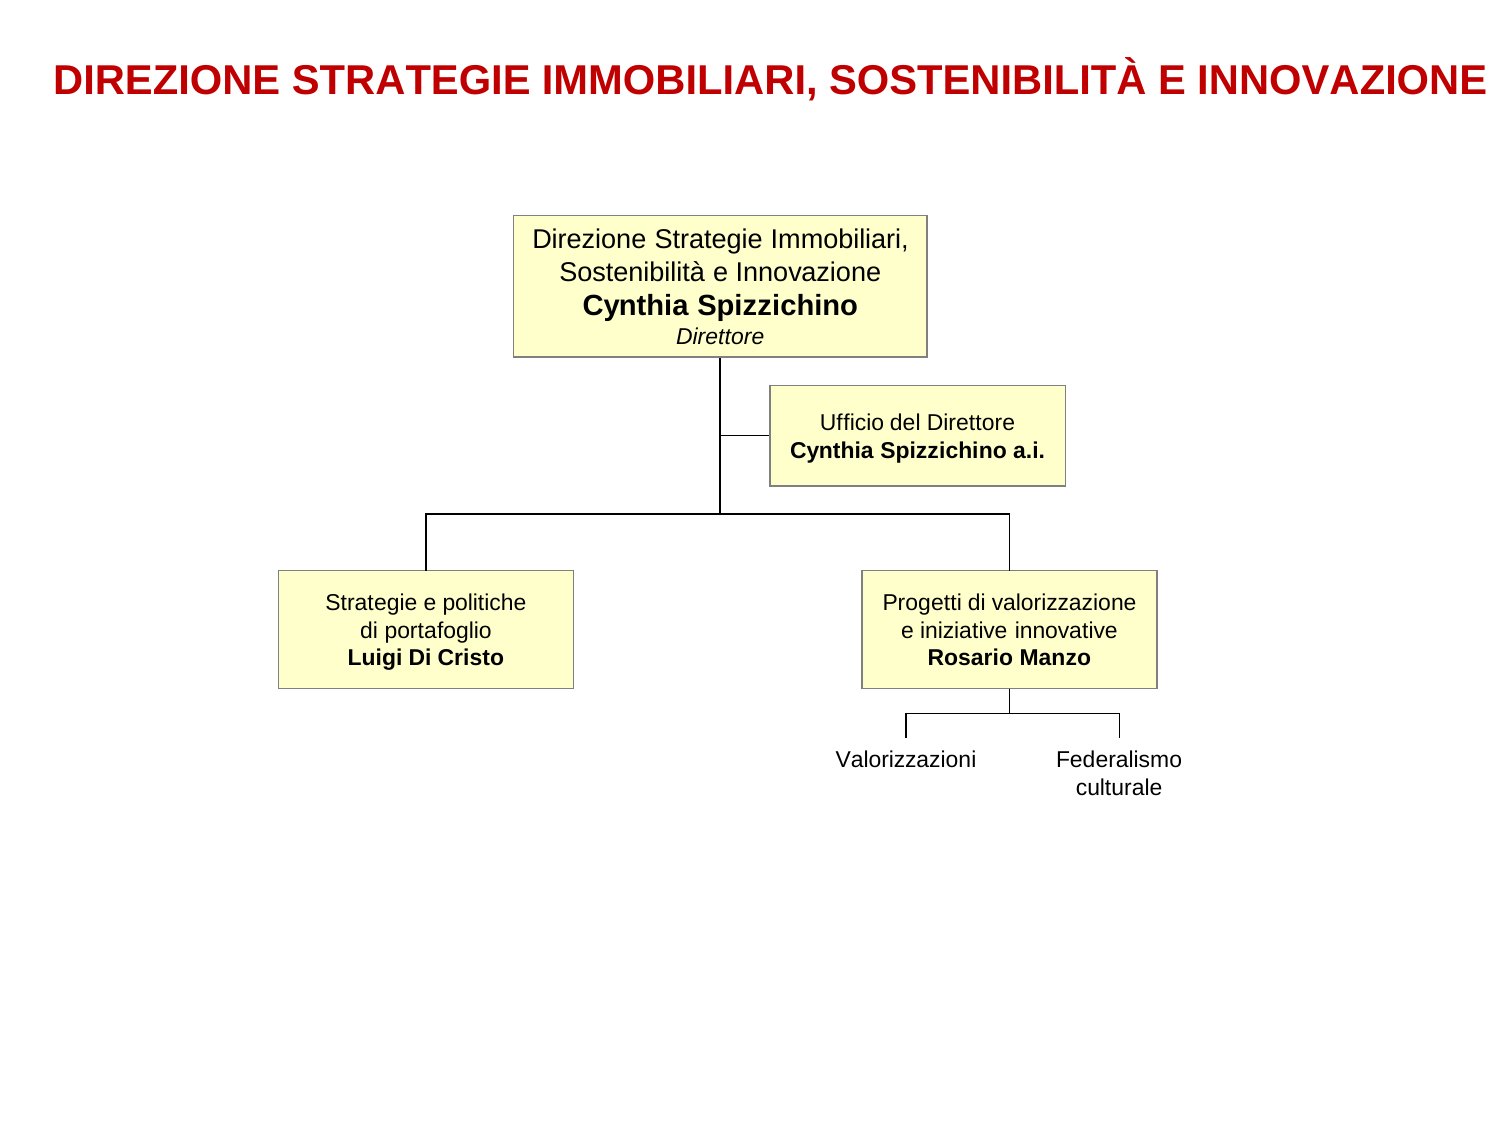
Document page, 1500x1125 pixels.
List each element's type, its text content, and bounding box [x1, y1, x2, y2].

picture [277, 213, 1223, 815]
text_box DIREZIONE STRATEGIE IMMOBILIARI, SOSTENIBILITÀ E INNOVAZIONE [38, 45, 1500, 128]
